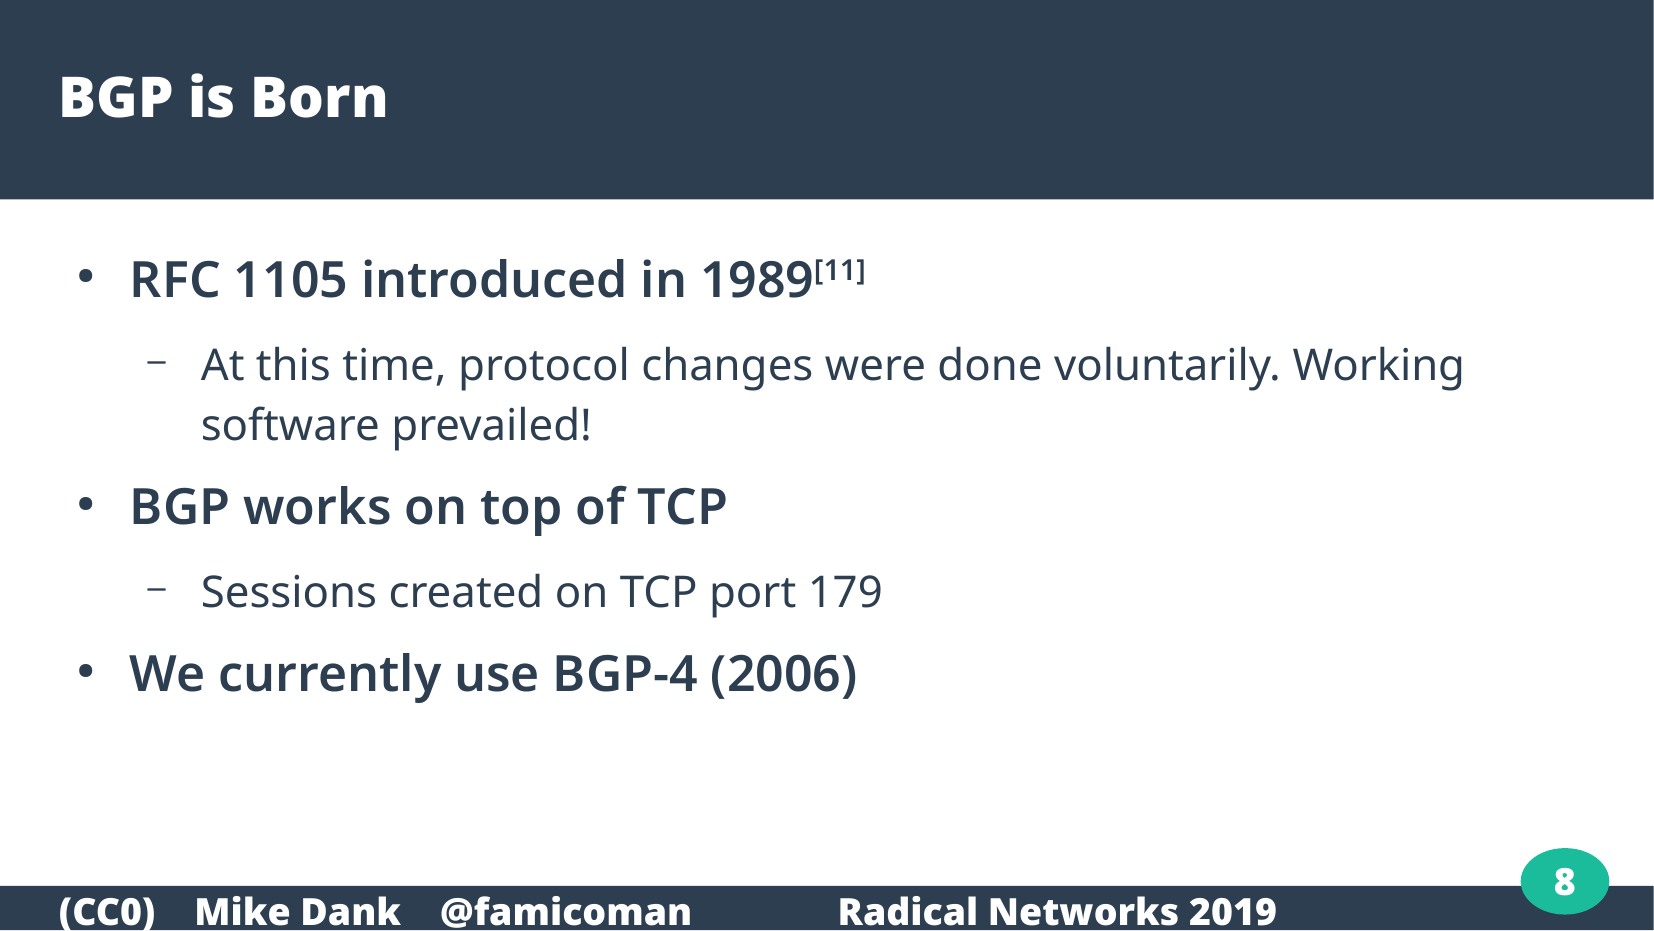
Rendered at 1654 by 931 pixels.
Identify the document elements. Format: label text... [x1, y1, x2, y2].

title BGP is Born [59, 37, 1595, 155]
list RFC 1105 introduced in 1989[11] At this time, protocol changes were done voluntarily. Working software prevailed! BGP works on top of TCP Sessions created on TCP port 179 We currently use BGP-4 (2006) [59, 243, 1595, 864]
